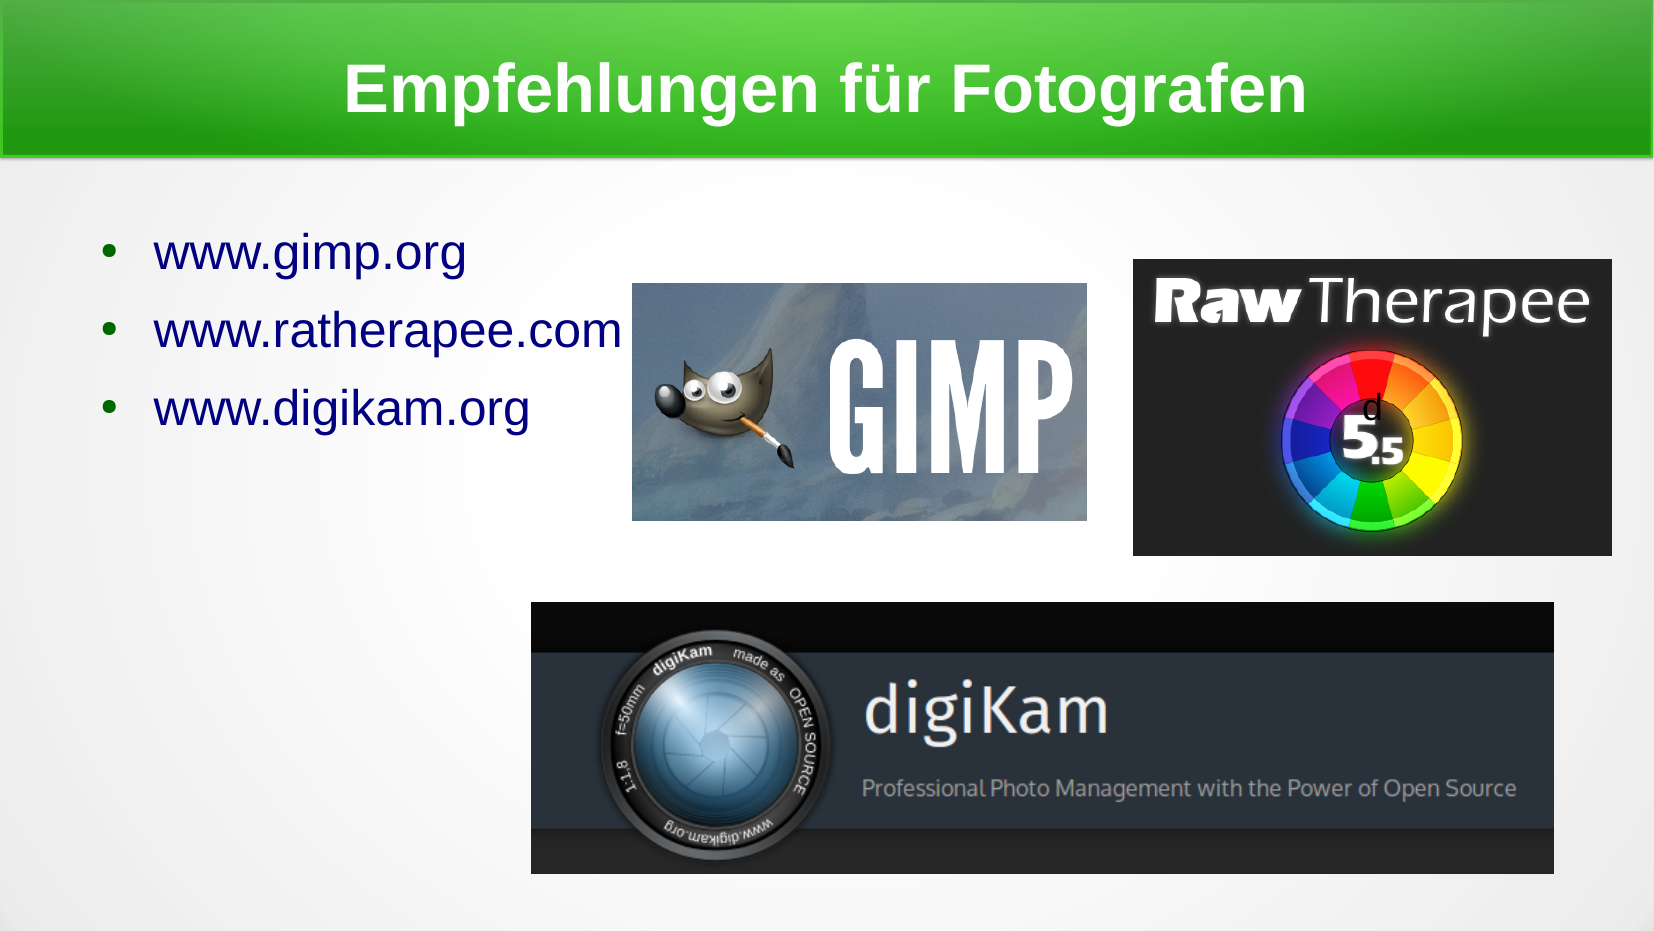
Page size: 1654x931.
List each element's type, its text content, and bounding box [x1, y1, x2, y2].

picture [632, 283, 1087, 522]
title Empfehlungen für Fotografen [82, 35, 1571, 142]
list www.gimp.org www.ratherapee.com www.digikam.org [82, 224, 1571, 764]
picture [531, 602, 1554, 875]
picture [1133, 259, 1612, 556]
